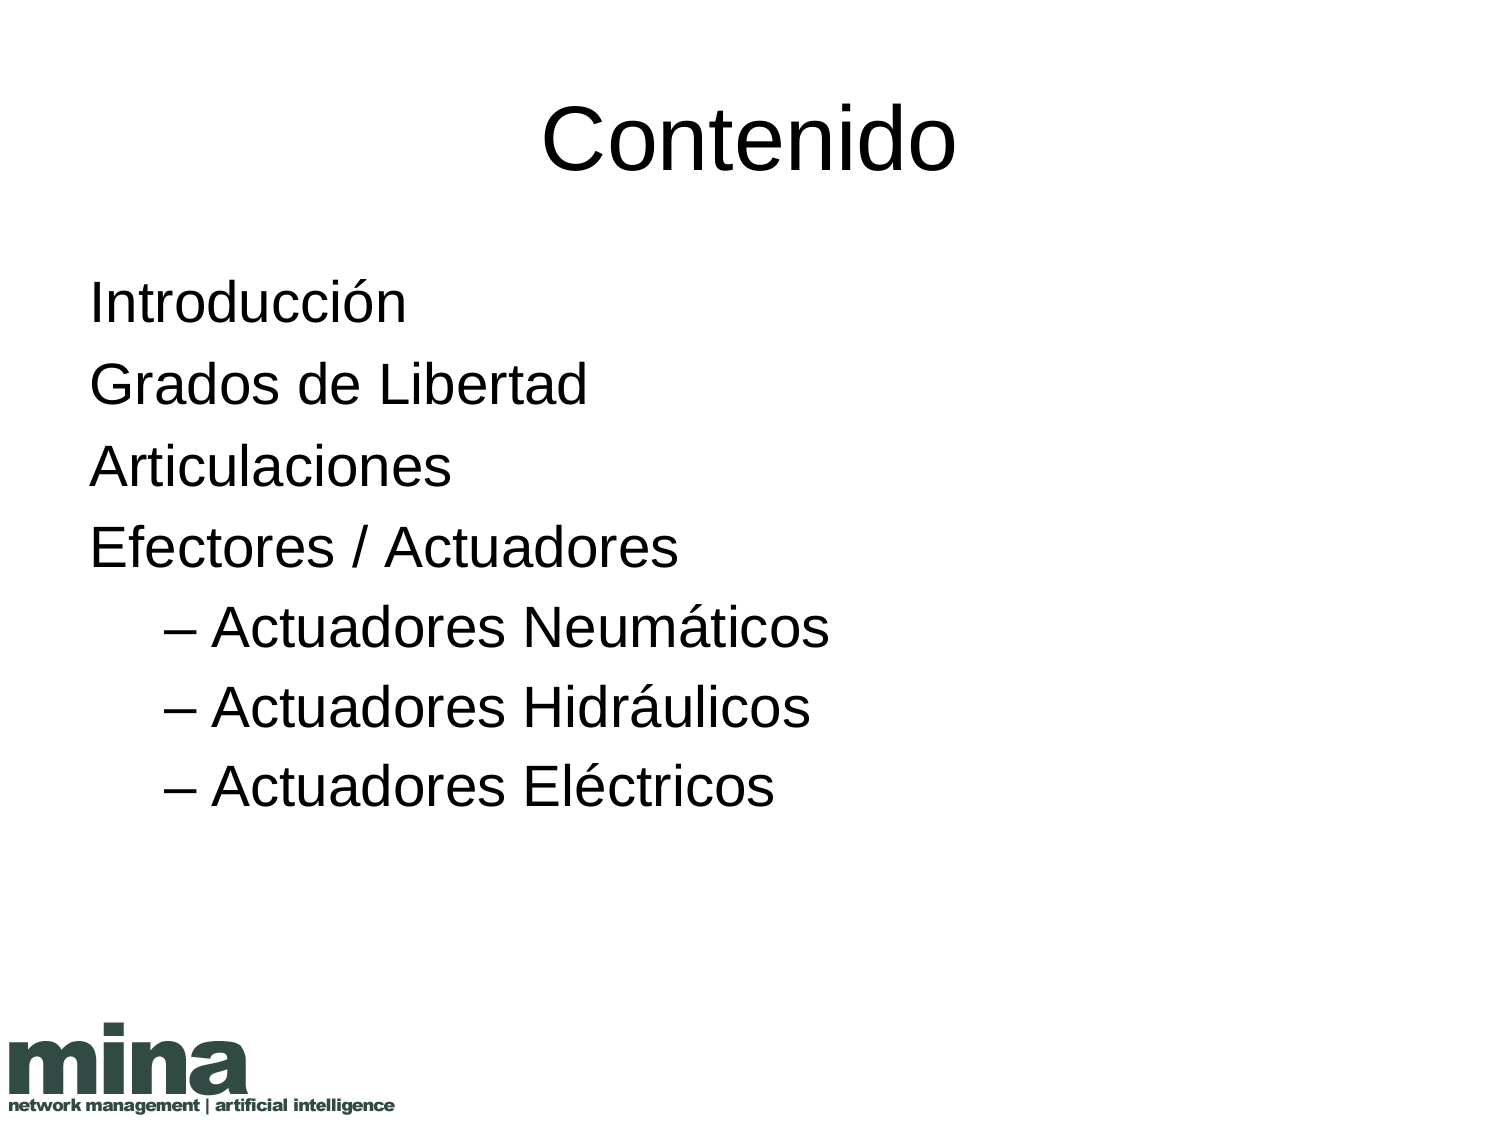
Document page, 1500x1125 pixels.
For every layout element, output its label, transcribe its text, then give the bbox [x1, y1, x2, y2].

list Introducción Grados de Libertad Articulaciones Efectores / Actuadores Actuadores Neumáticos Actuadores Hidráulicos Actuadores Eléctricos [75, 262, 1426, 1006]
title Contenido [75, 45, 1426, 233]
picture [0, 1016, 402, 1119]
